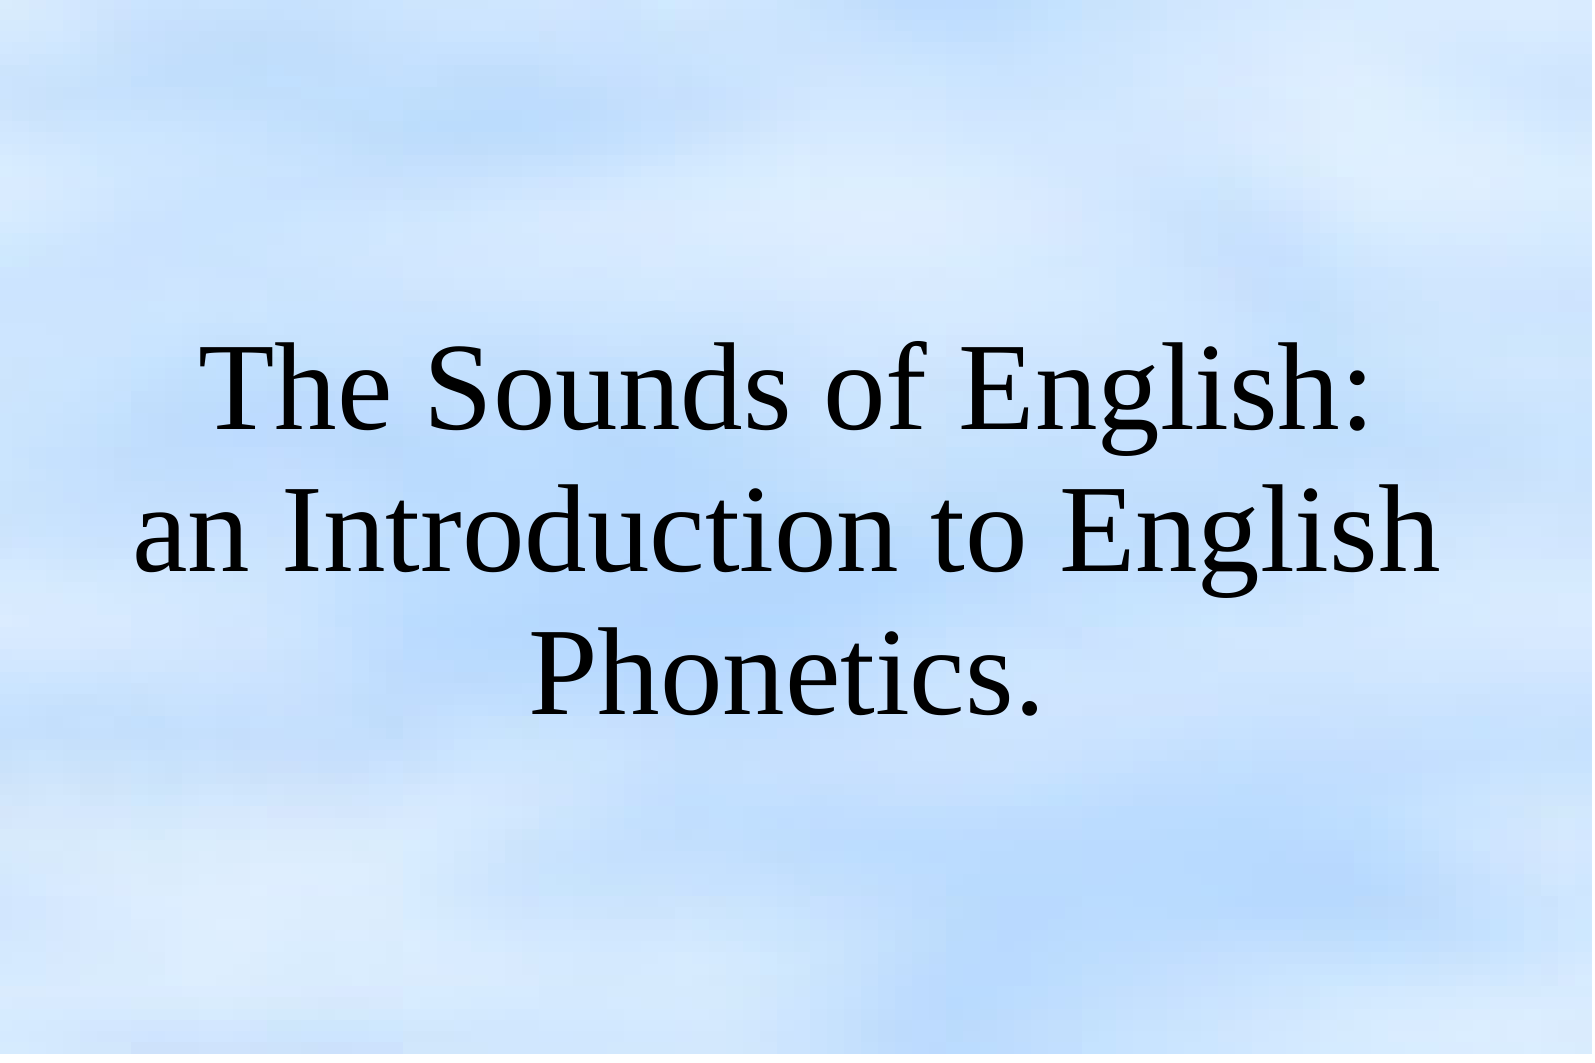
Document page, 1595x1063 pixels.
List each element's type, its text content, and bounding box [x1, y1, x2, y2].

text_box The Sounds of English: an Introduction to English Phonetics. [60, 315, 1514, 743]
picture [0, 0, 1592, 1054]
